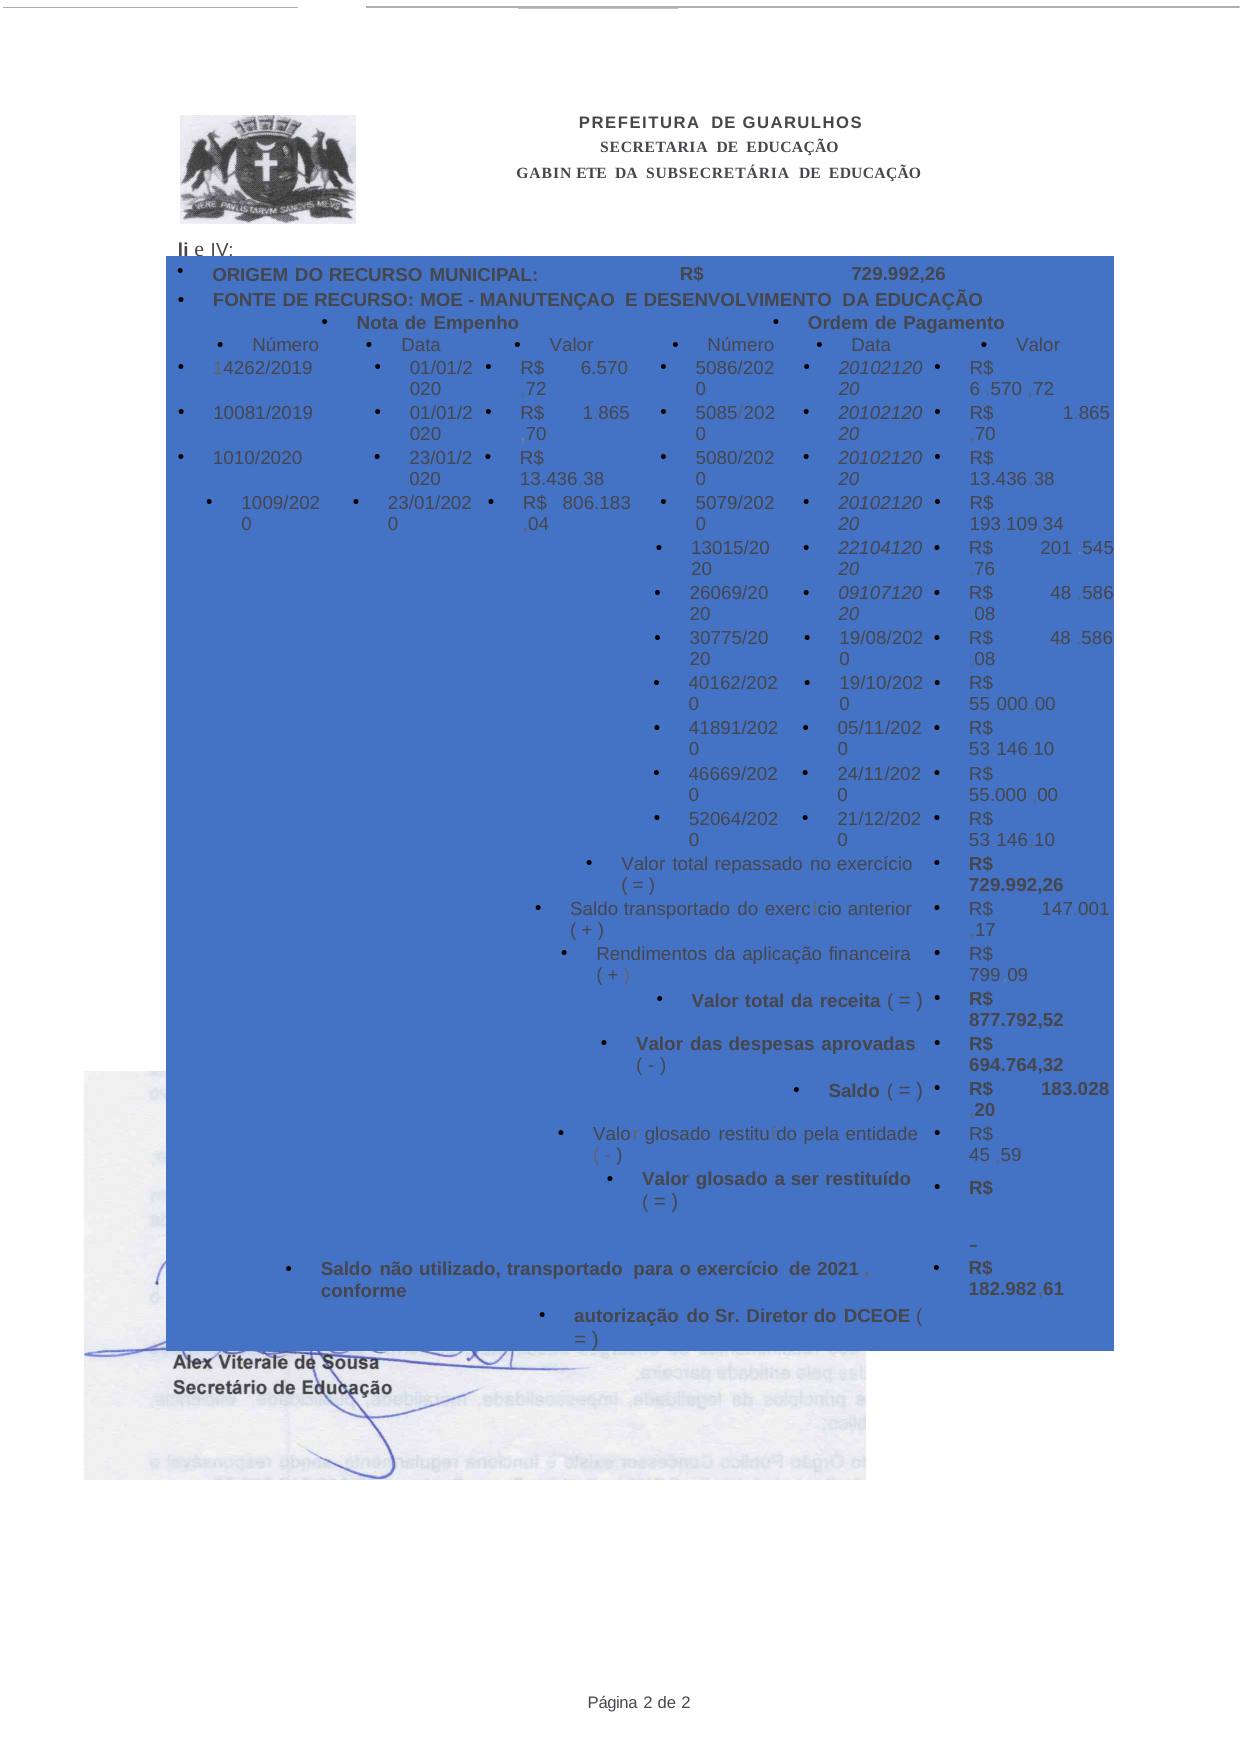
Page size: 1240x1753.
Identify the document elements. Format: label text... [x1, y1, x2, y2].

table_cell 2210412020 [779, 538, 924, 583]
table_cell R$ 13.436,38 [924, 448, 1114, 493]
table_cell 5079/2020 [632, 493, 779, 538]
table_cell Saldo ( = ) [166, 1078, 924, 1123]
table_cell R$ 55.000 ,00 [924, 763, 1114, 808]
table_cell FONTE DE RECURSO: MOE - MANUTENÇAO E DESENVOLVIMENTO DA EDUCAÇÃO [166, 290, 1114, 312]
table_cell Data [328, 335, 475, 357]
table_cell 46669/2020 [632, 763, 779, 808]
table_cell R$ 201 .545 ,76 [924, 538, 1114, 583]
table_cell Nota de Empenho [166, 312, 632, 335]
table_cell Ordem de Pagamento [632, 312, 1114, 335]
table_cell Número [166, 335, 328, 357]
table_cell R$ 729.992,26 [924, 853, 1114, 898]
table_cell 41891/2020 [632, 718, 779, 763]
table_cell R$ 55.000,00 [924, 673, 1114, 718]
table_cell R$ 53.146,10 [924, 718, 1114, 763]
table_cell 1010/2020 [166, 448, 328, 493]
table_cell 2010212020 [779, 402, 924, 448]
table_cell Saldo não utilizado, transportado para o exercício de 2021 , conforme autorização do Sr. Diretor do DCEOE ( = ) [166, 1258, 924, 1351]
table_cell Rendimentos da aplicação financeira ( + ) [166, 943, 924, 988]
table_cell 10081/2019 [166, 402, 328, 448]
table_cell R$ 799,09 [924, 943, 1114, 988]
table_cell Valor [475, 335, 632, 357]
table_cell R$ 877.792,52 [924, 988, 1114, 1033]
table_cell 2010212020 [779, 493, 924, 538]
table_cell 01/01/2020 [328, 357, 475, 402]
table_cell 26069/2020 [632, 583, 779, 628]
table_cell 5086/2020 [632, 357, 779, 402]
table_cell R$ 193.109,34 [924, 493, 1114, 538]
table_cell R$ 694.764,32 [924, 1033, 1114, 1078]
table_cell R$ 53.146,10 [924, 808, 1114, 853]
table_cell 40162/2020 [632, 673, 779, 718]
table_cell 1009/2020 [166, 493, 328, 853]
table_cell 05/11/2020 [779, 718, 924, 763]
table_cell R$ 147.001 ,17 [924, 898, 1114, 943]
table_cell 23/01/2020 [328, 493, 475, 853]
table_cell Data [779, 335, 924, 357]
table_cell 14262/2019 [166, 357, 328, 402]
table_cell 2010212020 [779, 448, 924, 493]
table_cell Saldo transportado do exercício anterior ( + ) [166, 898, 924, 943]
table_cell 24/11/2020 [779, 763, 924, 808]
table_cell 01/01/2020 [328, 402, 475, 448]
table_cell R$ 45 ,59 [924, 1123, 1114, 1168]
table_cell R$ 1.865 ,70 [924, 402, 1114, 448]
table_cell R$ 48 .586 ,08 [924, 628, 1114, 673]
table_cell 5085/2020 [632, 402, 779, 448]
table_cell R$ 6.570 ,72 [475, 357, 632, 402]
table_cell R$ 13.436,38 [475, 448, 632, 493]
table_cell 2010212020 [779, 357, 924, 402]
table_cell Valor glosado a ser restituído ( = ) [166, 1168, 924, 1258]
table_cell 13015/2020 [632, 538, 779, 583]
table_cell R$ 48 .586 ,08 [924, 583, 1114, 628]
table_cell 19/08/2020 [779, 628, 924, 673]
table_cell 5080/2020 [632, 448, 779, 493]
text_box li e IV: [175, 234, 236, 256]
table_cell Valor [924, 335, 1114, 357]
table_cell R$ 6 .570 ,72 [924, 357, 1114, 402]
table_cell Valor total da receita ( = ) [166, 988, 924, 1033]
table_cell 21/12/2020 [779, 808, 924, 853]
table_cell 23/01/2020 [328, 448, 475, 493]
table_cell Número [632, 335, 779, 357]
text_box PREFEITURA DE GUARULHOS SECRETARIA DE EDUCAÇÃO GABIN ETE DA SUBSECRETÁRIA DE EDUCAÇÃO [513, 111, 924, 183]
table_cell R$ 806.183 ,04 [475, 493, 632, 853]
table_cell 0910712020 [779, 583, 924, 628]
table_cell 19/10/2020 [779, 673, 924, 718]
table_cell 52064/2020 [632, 808, 779, 853]
text_box Página 2 de 2 [585, 1691, 694, 1713]
table_cell Valor glosado restituído pela entidade ( - ) [166, 1123, 924, 1168]
table_cell R$ 1.865 ,70 [475, 402, 632, 448]
table_cell R$ 182.982,61 [924, 1258, 1114, 1351]
table_cell Valor das despesas aprovadas ( - ) [166, 1033, 924, 1078]
table_cell 30775/2020 [632, 628, 779, 673]
table_cell R$ 183.028 ,20 [924, 1078, 1114, 1123]
table_cell Valor total repassado no exercício ( = ) [166, 853, 924, 898]
table_cell R$ - [924, 1168, 1114, 1258]
table_header ORIGEM DO RECURSO MUNICIPAL: R$ 729.992,26 [166, 256, 1114, 290]
